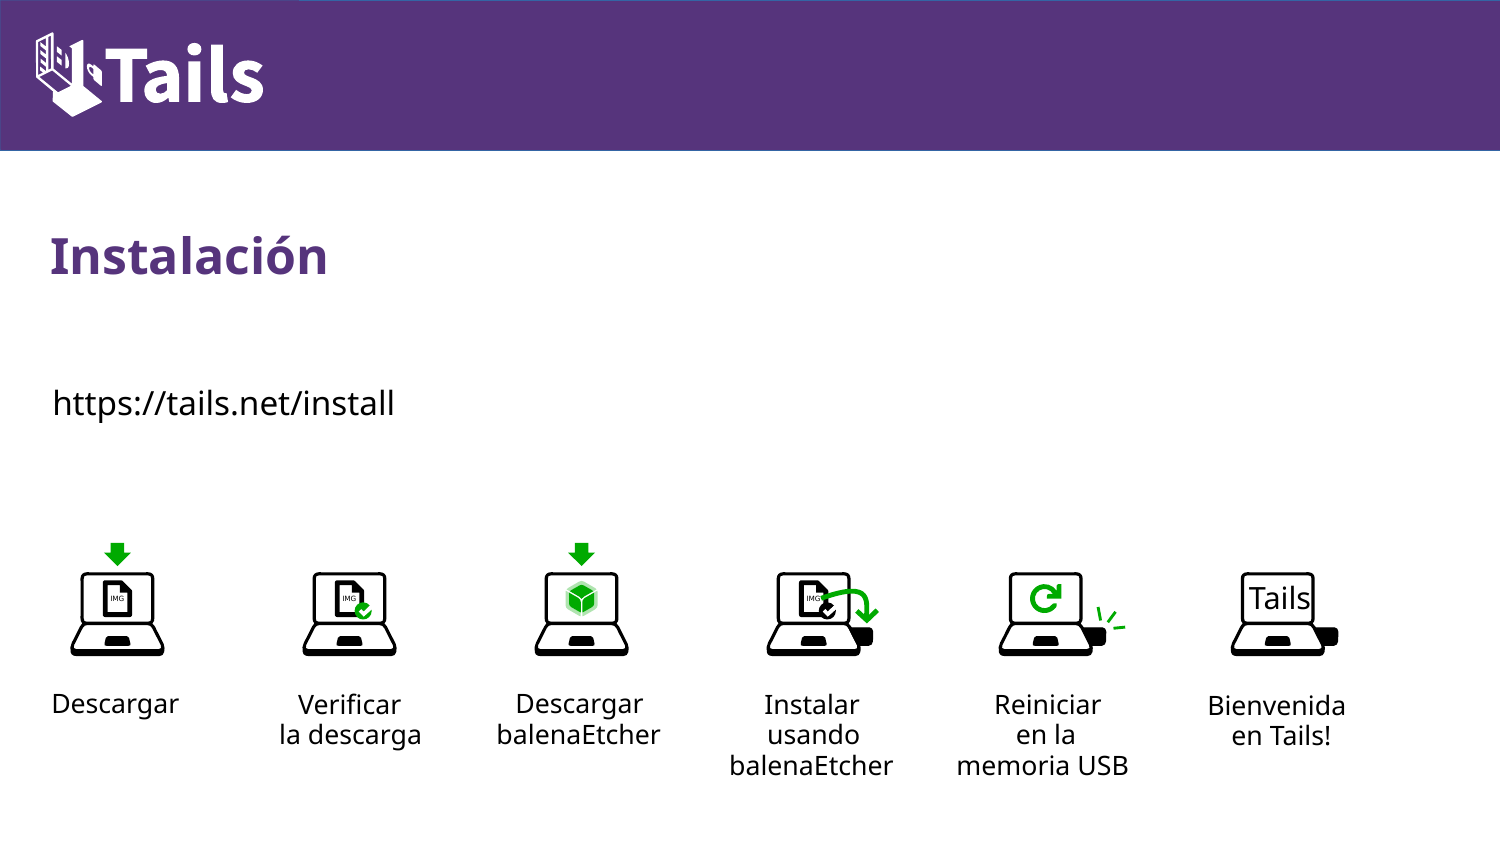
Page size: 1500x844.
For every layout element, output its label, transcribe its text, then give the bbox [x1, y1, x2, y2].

picture [13, 510, 1382, 777]
text_box https://tails.net/install [37, 365, 482, 429]
title Instalación [50, 192, 832, 319]
